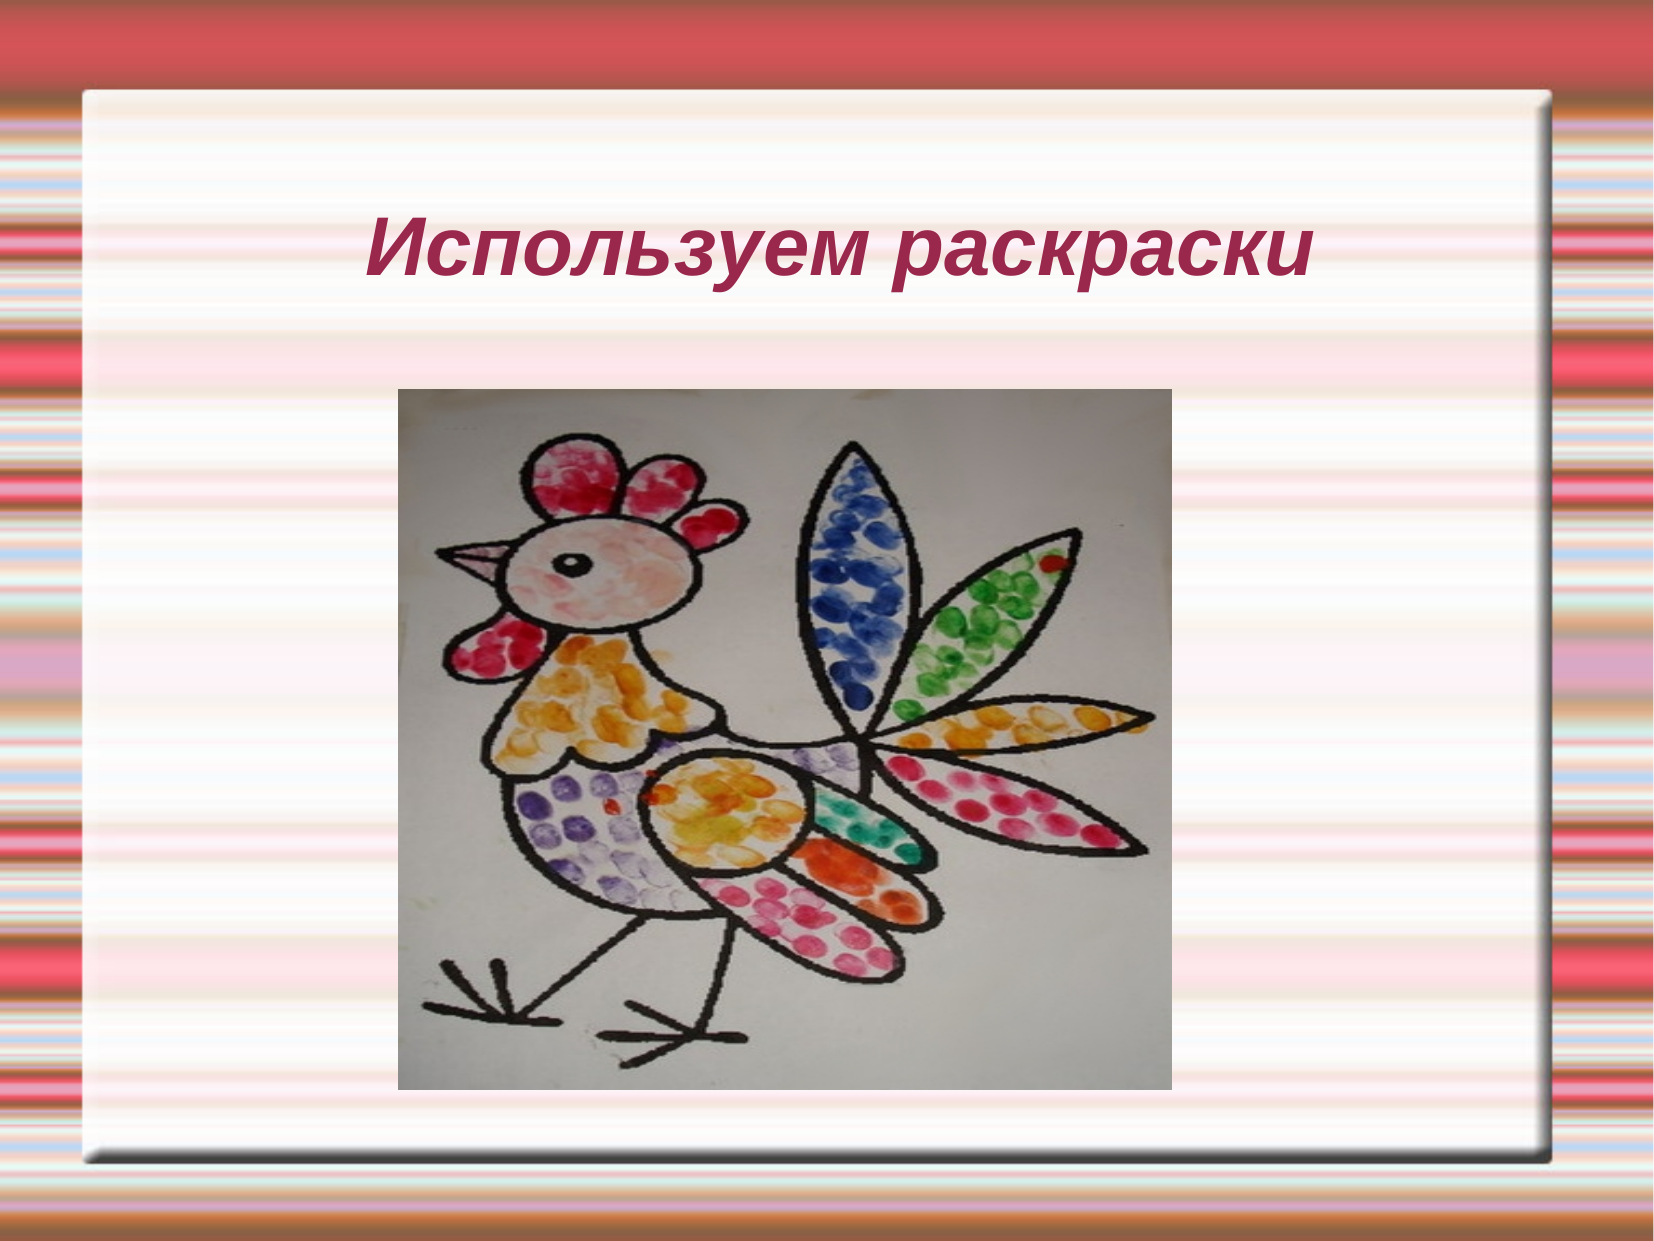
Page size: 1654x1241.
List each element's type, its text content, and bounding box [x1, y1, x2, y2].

picture [0, 0, 1654, 1241]
title Используем раскраски [134, 143, 1548, 351]
